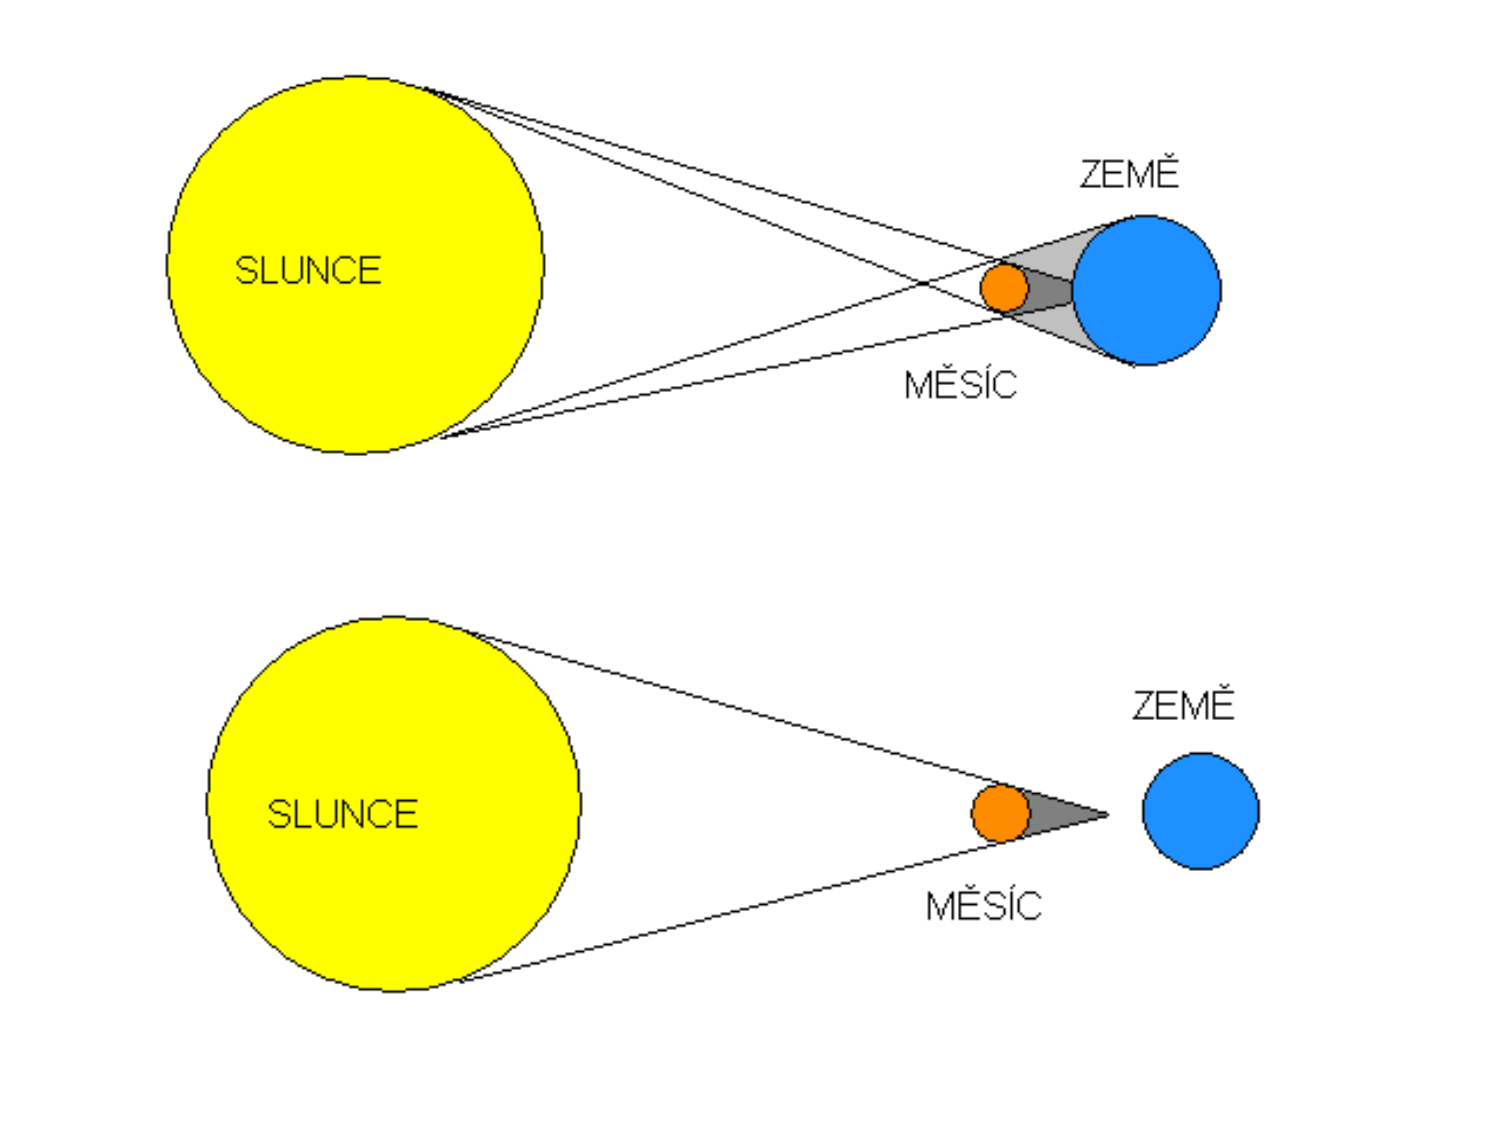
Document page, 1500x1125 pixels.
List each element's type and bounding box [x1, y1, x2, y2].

chart [171, 562, 1317, 1036]
chart [123, 31, 1282, 511]
